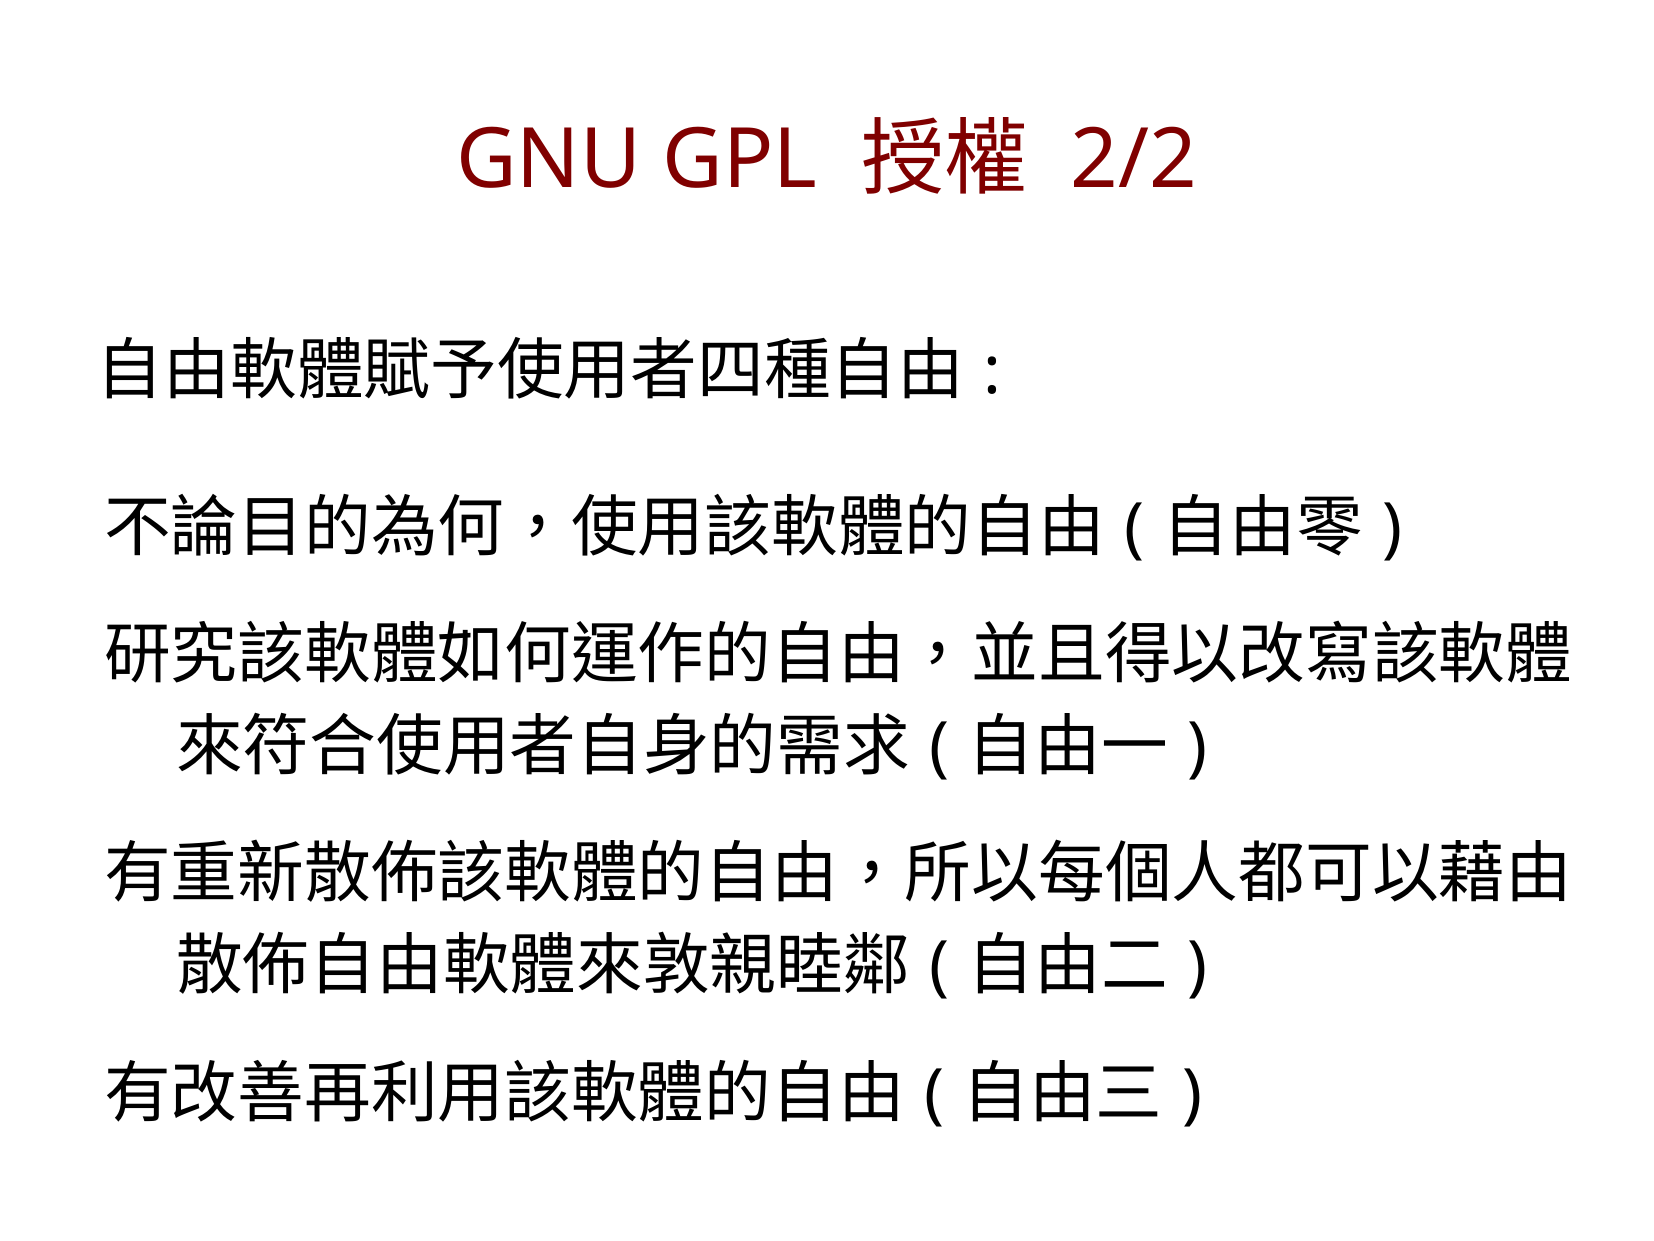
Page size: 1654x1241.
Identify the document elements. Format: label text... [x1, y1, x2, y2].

list 自由軟體賦予使用者四種自由: 不論目的為何，使用該軟體的自由(自由零)‏ 研究該軟體如何運作的自由，並且得以改寫該軟體來符合使用者自身的需求(自由一)‏ 有重新散佈該軟體的自由，所以每個人都可以藉由散佈自由軟體來敦親睦鄰(自由二)‏ 有改善再利用該軟體的自由(自由三) [79, 319, 1602, 1211]
title GNU GPL 授權 2/2 [82, 56, 1571, 250]
